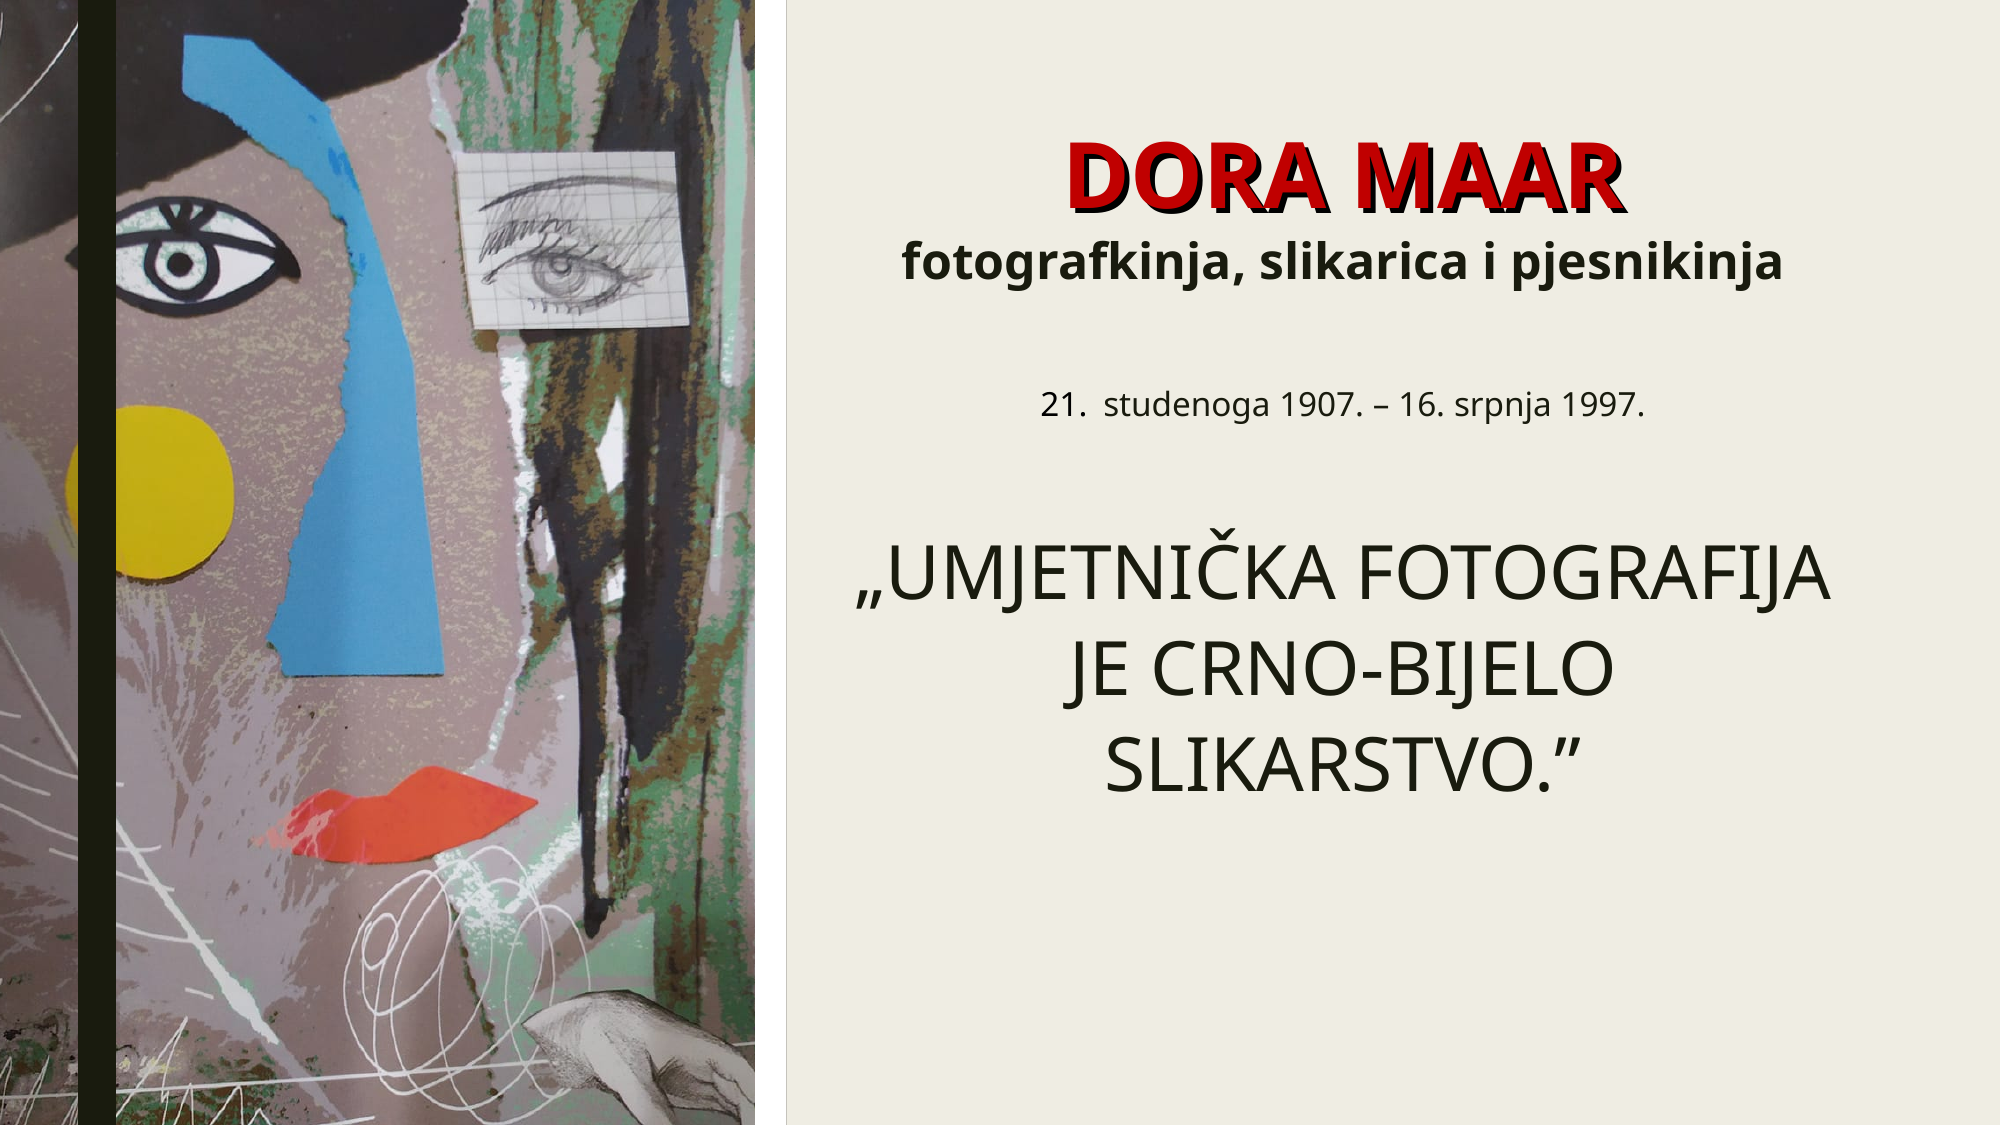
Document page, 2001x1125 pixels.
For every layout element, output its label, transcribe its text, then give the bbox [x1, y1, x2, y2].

text_box [78, 0, 116, 1125]
title DORA MAAR fotografkinja, slikarica i pjesnikinja [836, 112, 1851, 357]
picture [0, 0, 78, 1125]
list studenoga 1907. – 16. srpnja 1997. „UMJETNIČKA FOTOGRAFIJA JE CRNO-BIJELO SLIKARSTVO.” [836, 375, 1851, 963]
picture [116, 0, 755, 1125]
text_box [787, 0, 2000, 1125]
